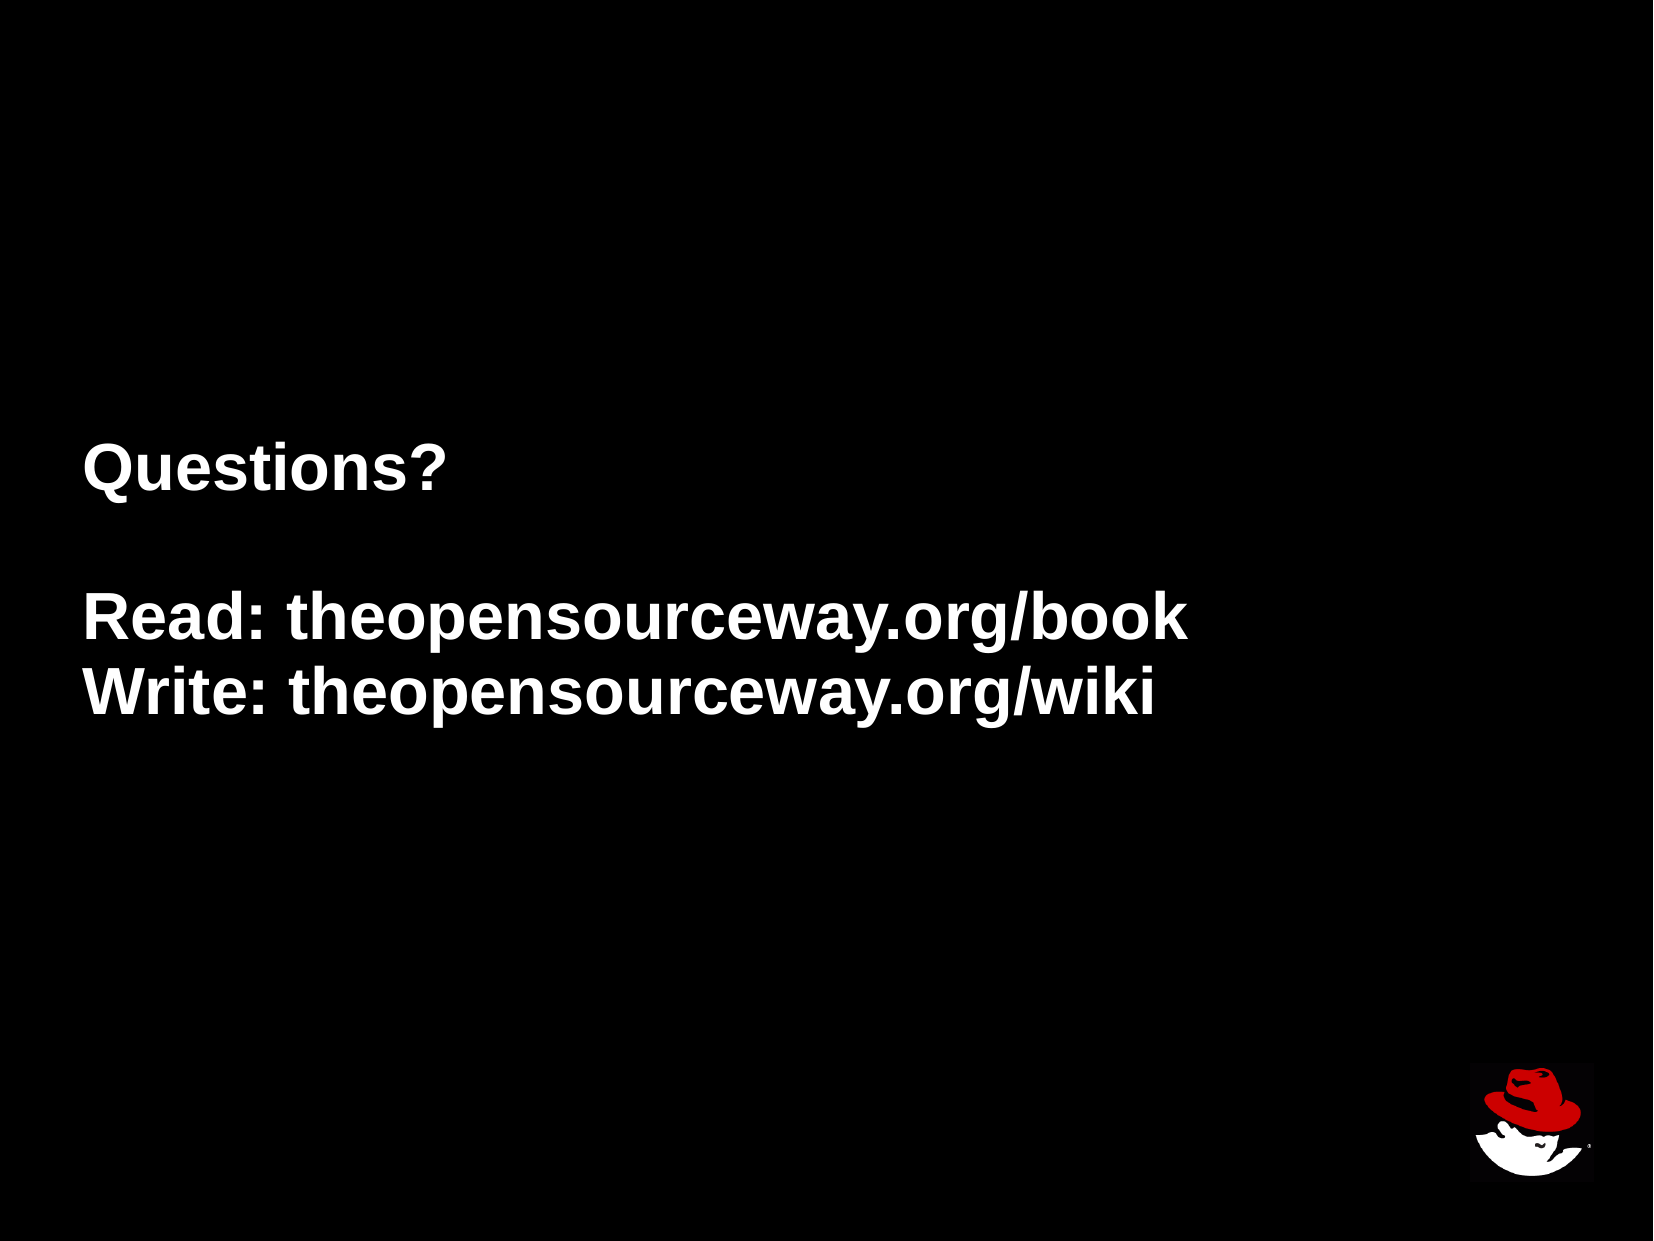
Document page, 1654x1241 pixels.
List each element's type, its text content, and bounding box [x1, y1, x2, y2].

picture [1470, 1063, 1594, 1182]
subtitle Questions? Read: theopensourceway.org/book Write: theopensourceway.org/wiki [82, 49, 1571, 1109]
